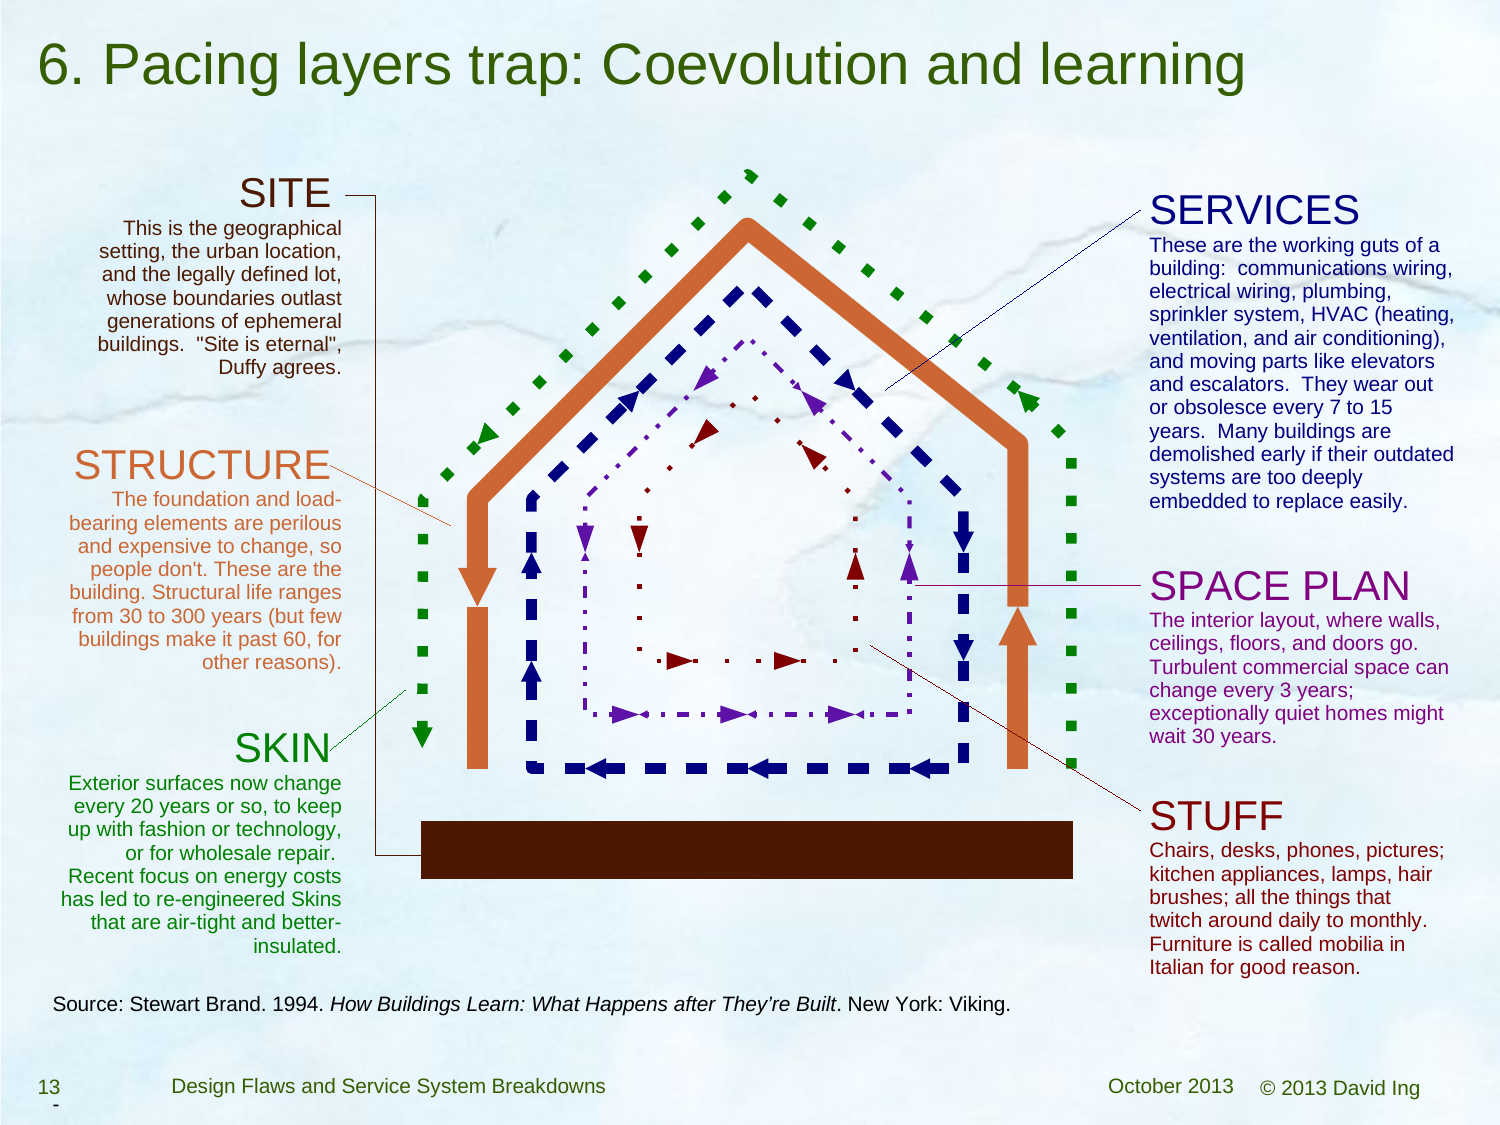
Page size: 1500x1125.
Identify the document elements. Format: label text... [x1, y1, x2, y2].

text_box SPACE PLAN The interior layout, where walls, ceilings, floors, and doors go. Turbulent commercial space can change every 3 years; exceptionally quiet homes might wait 30 years. [1134, 554, 1480, 756]
text_box SKIN Exterior surfaces now change every 20 years or so, to keep up with fashion or technology, or for wholesale repair. Recent focus on energy costs has led to re-engineered Skins that are air-tight and better-insulated. [45, 717, 357, 982]
title 6. Pacing layers trap: Coevolution and learning [37, 37, 1463, 152]
text_box SERVICES These are the working guts of a building: communications wiring, electrical wiring, plumbing, sprinkler system, HVAC (heating, ventilation, and air conditioning), and moving parts like elevators and escalators. They wear out or obsolesce every 7 to 15 years. Many buildings are demolished early if their outdated systems are too deeply embedded to replace easily. [1134, 179, 1471, 521]
text_box [422, 822, 1072, 877]
text_box STUFF Chairs, desks, phones, pictures; kitchen appliances, lamps, hair brushes; all the things that twitch around daily to monthly. Furniture is called mobilia in Italian for good reason. [1134, 785, 1461, 987]
text_box STRUCTURE The foundation and load-bearing elements are perilous and expensive to change, so people don't. These are the building. Structural life ranges from 30 to 300 years (but few buildings make it past 60, for other reasons). [48, 434, 357, 706]
picture [0, 0, 1500, 1125]
text_box SITE This is the geographical setting, the urban location, and the legally defined lot, whose boundaries outlast generations of ephemeral buildings. "Site is eternal", Duffy agrees. [60, 162, 357, 391]
text_box Source: Stewart Brand. 1994. How Buildings Learn: What Happens after They’re Built. New York: Viking. - [37, 982, 1435, 1082]
